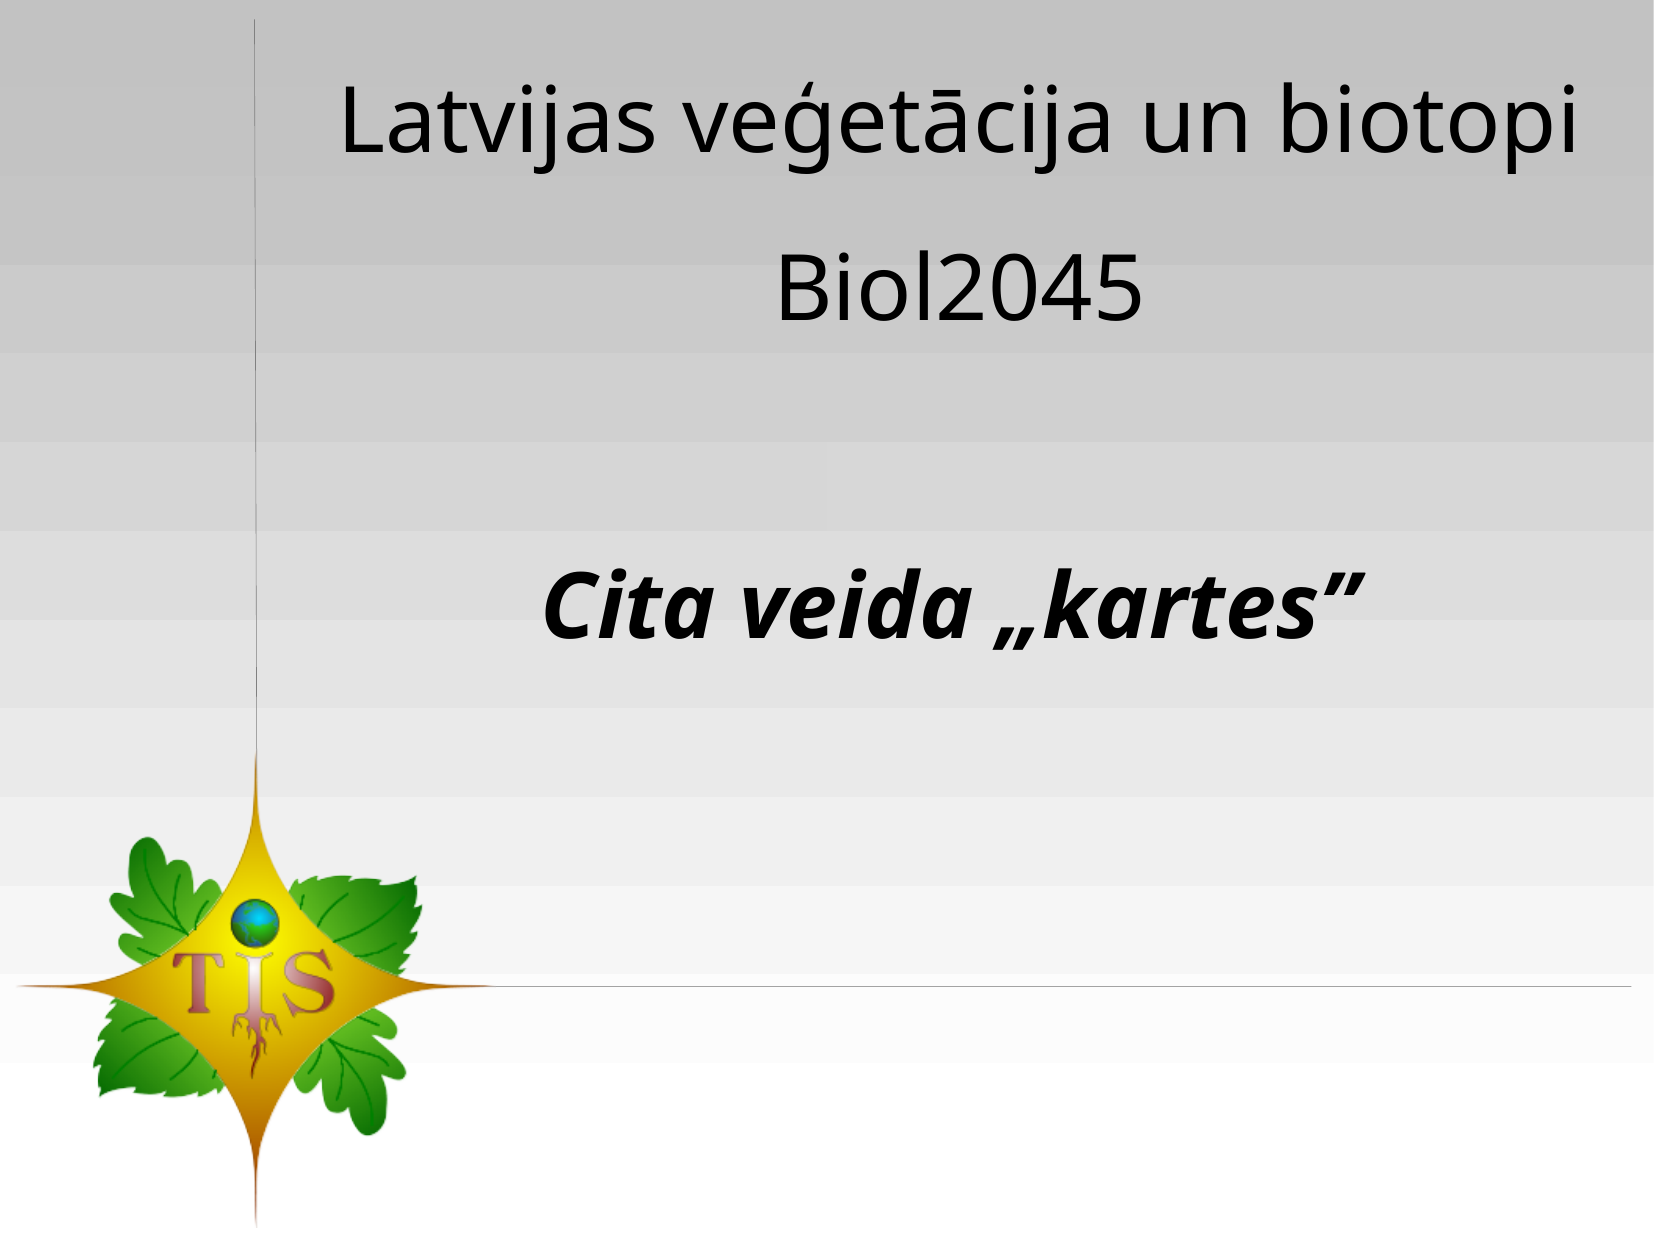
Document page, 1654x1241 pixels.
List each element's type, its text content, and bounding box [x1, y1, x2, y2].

title Cita veida „kartes” [295, 324, 1607, 857]
picture [0, 0, 1654, 1241]
